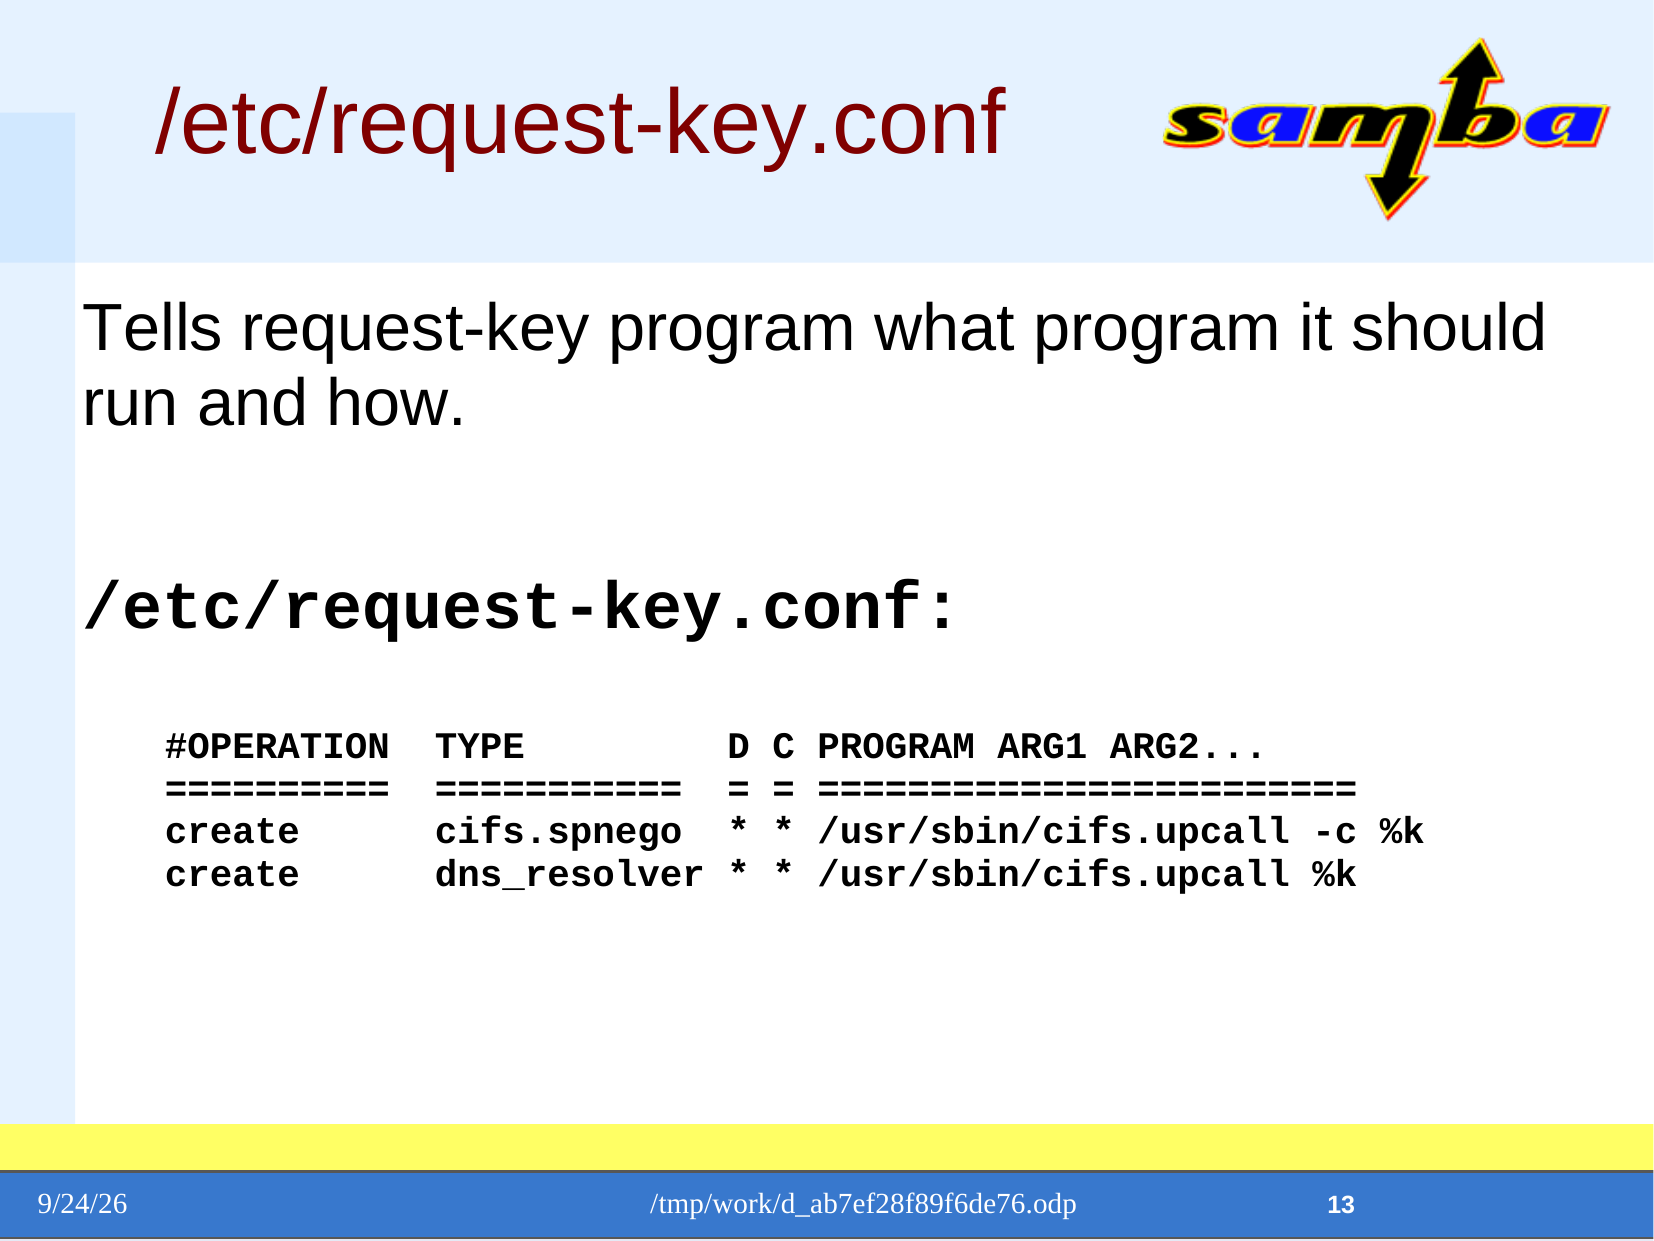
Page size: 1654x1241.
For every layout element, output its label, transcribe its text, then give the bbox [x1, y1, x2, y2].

picture [793, 1227, 799, 1238]
list Tells request-key program what program it should run and how. /etc/request-key.conf: [82, 290, 1571, 1088]
picture [1163, 37, 1613, 225]
text_box #OPERATION TYPE D C PROGRAM ARG1 ARG2... ========== =========== = = ======================== create cifs.spnego * * /usr/sbin/cifs.upcall -c %k create dns_resolver * * /usr/sbin/cifs.upcall %k [150, 720, 1538, 976]
picture [0, 1124, 1654, 1241]
title /etc/request-key.conf [0, 0, 1163, 245]
